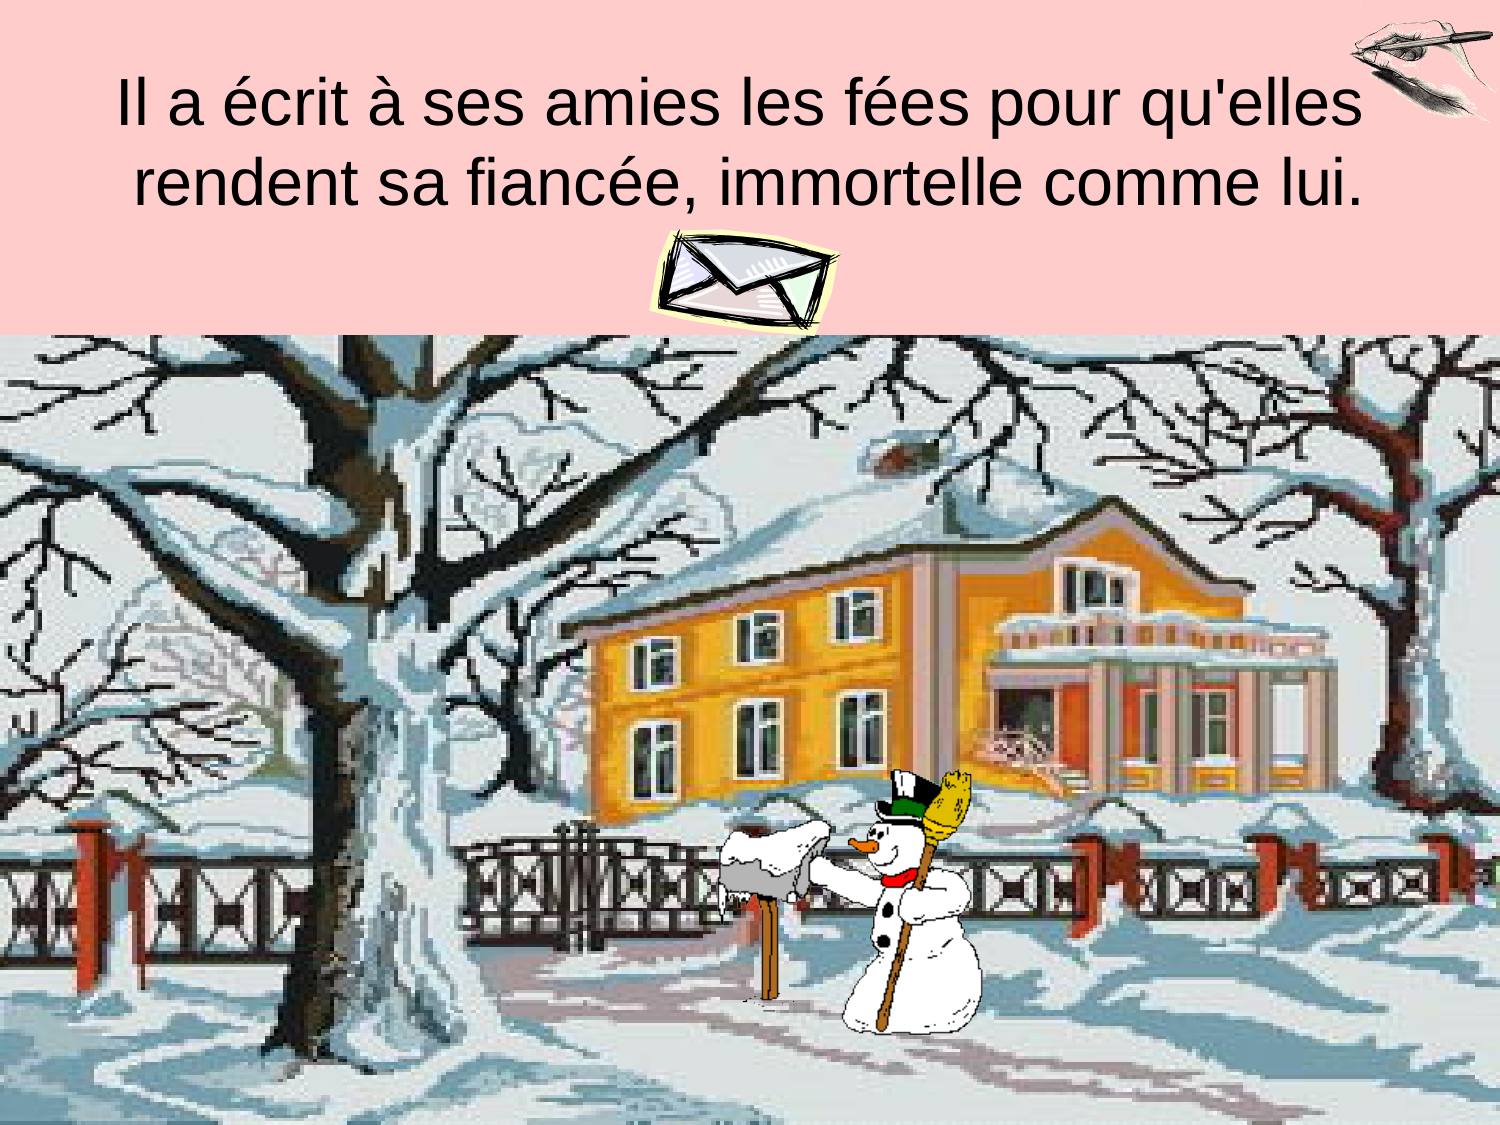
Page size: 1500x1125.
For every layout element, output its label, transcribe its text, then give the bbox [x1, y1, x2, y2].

picture [1347, 0, 1500, 142]
title Il a écrit à ses amies les fées pour qu'elles rendent sa fiancée, immortelle comme lui. [75, 45, 1426, 233]
picture [0, 229, 1500, 1125]
